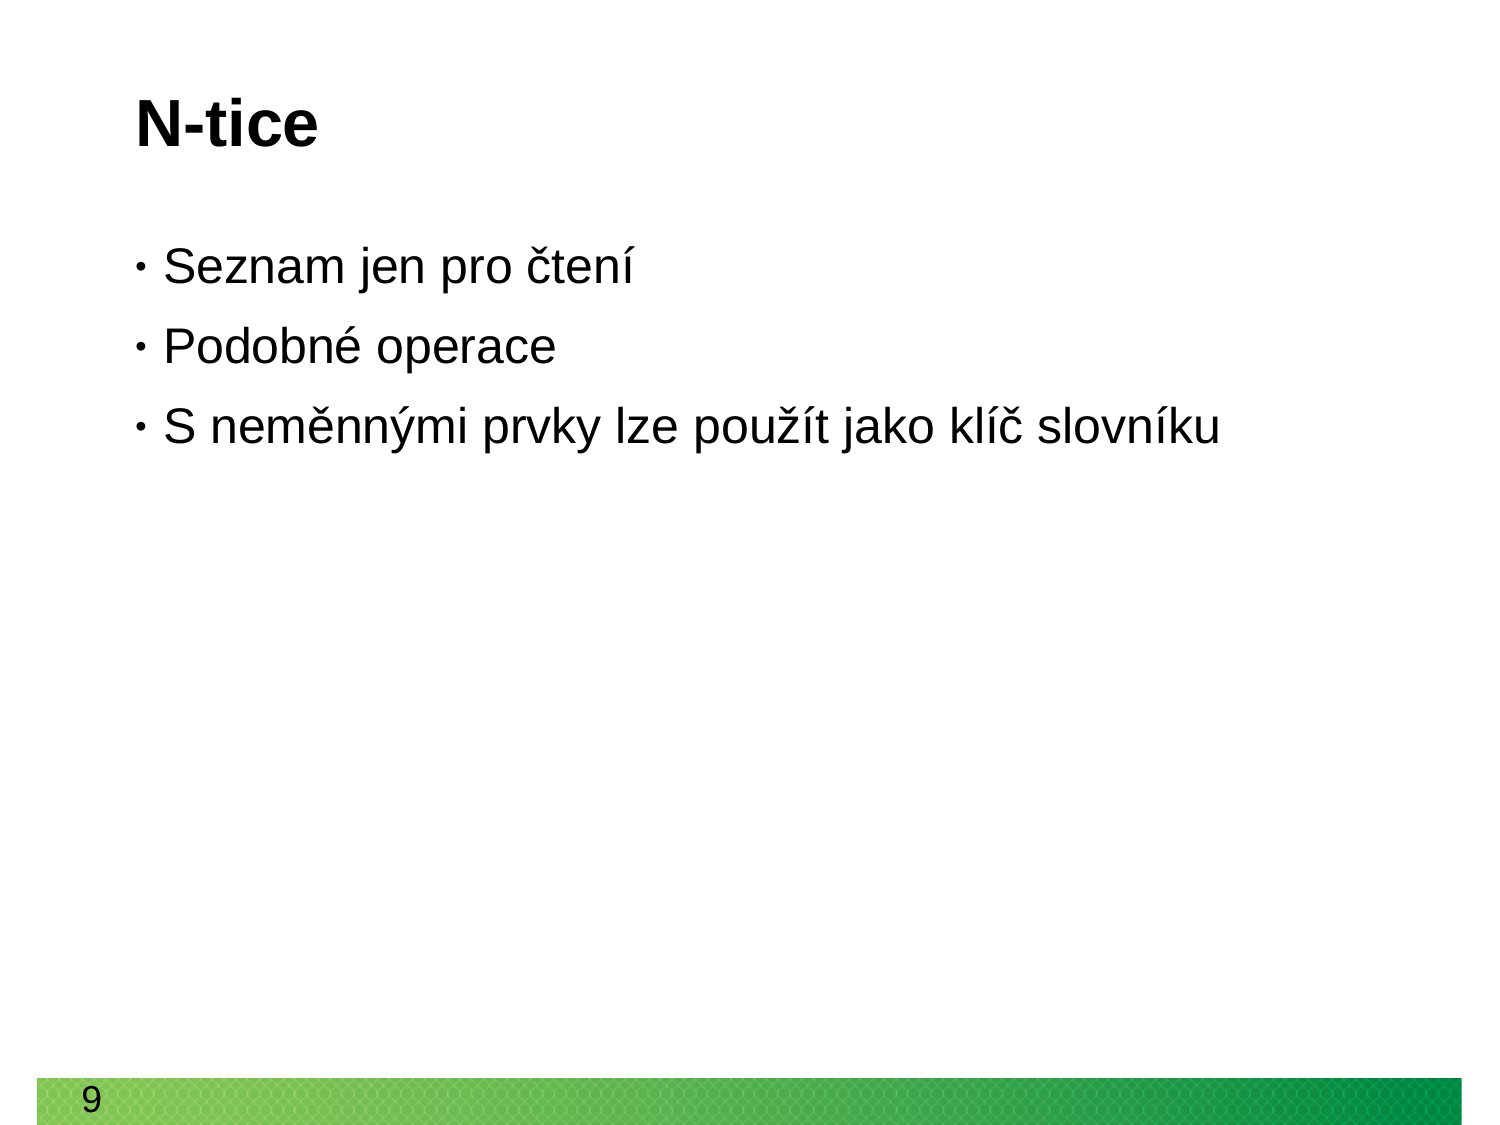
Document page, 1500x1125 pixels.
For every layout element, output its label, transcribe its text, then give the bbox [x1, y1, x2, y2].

title N-tice [135, 41, 1372, 204]
picture [36, 1078, 1462, 1125]
list Seznam jen pro čtení Podobné operace S neměnnými prvky lze použít jako klíč slovníku [135, 238, 1372, 892]
